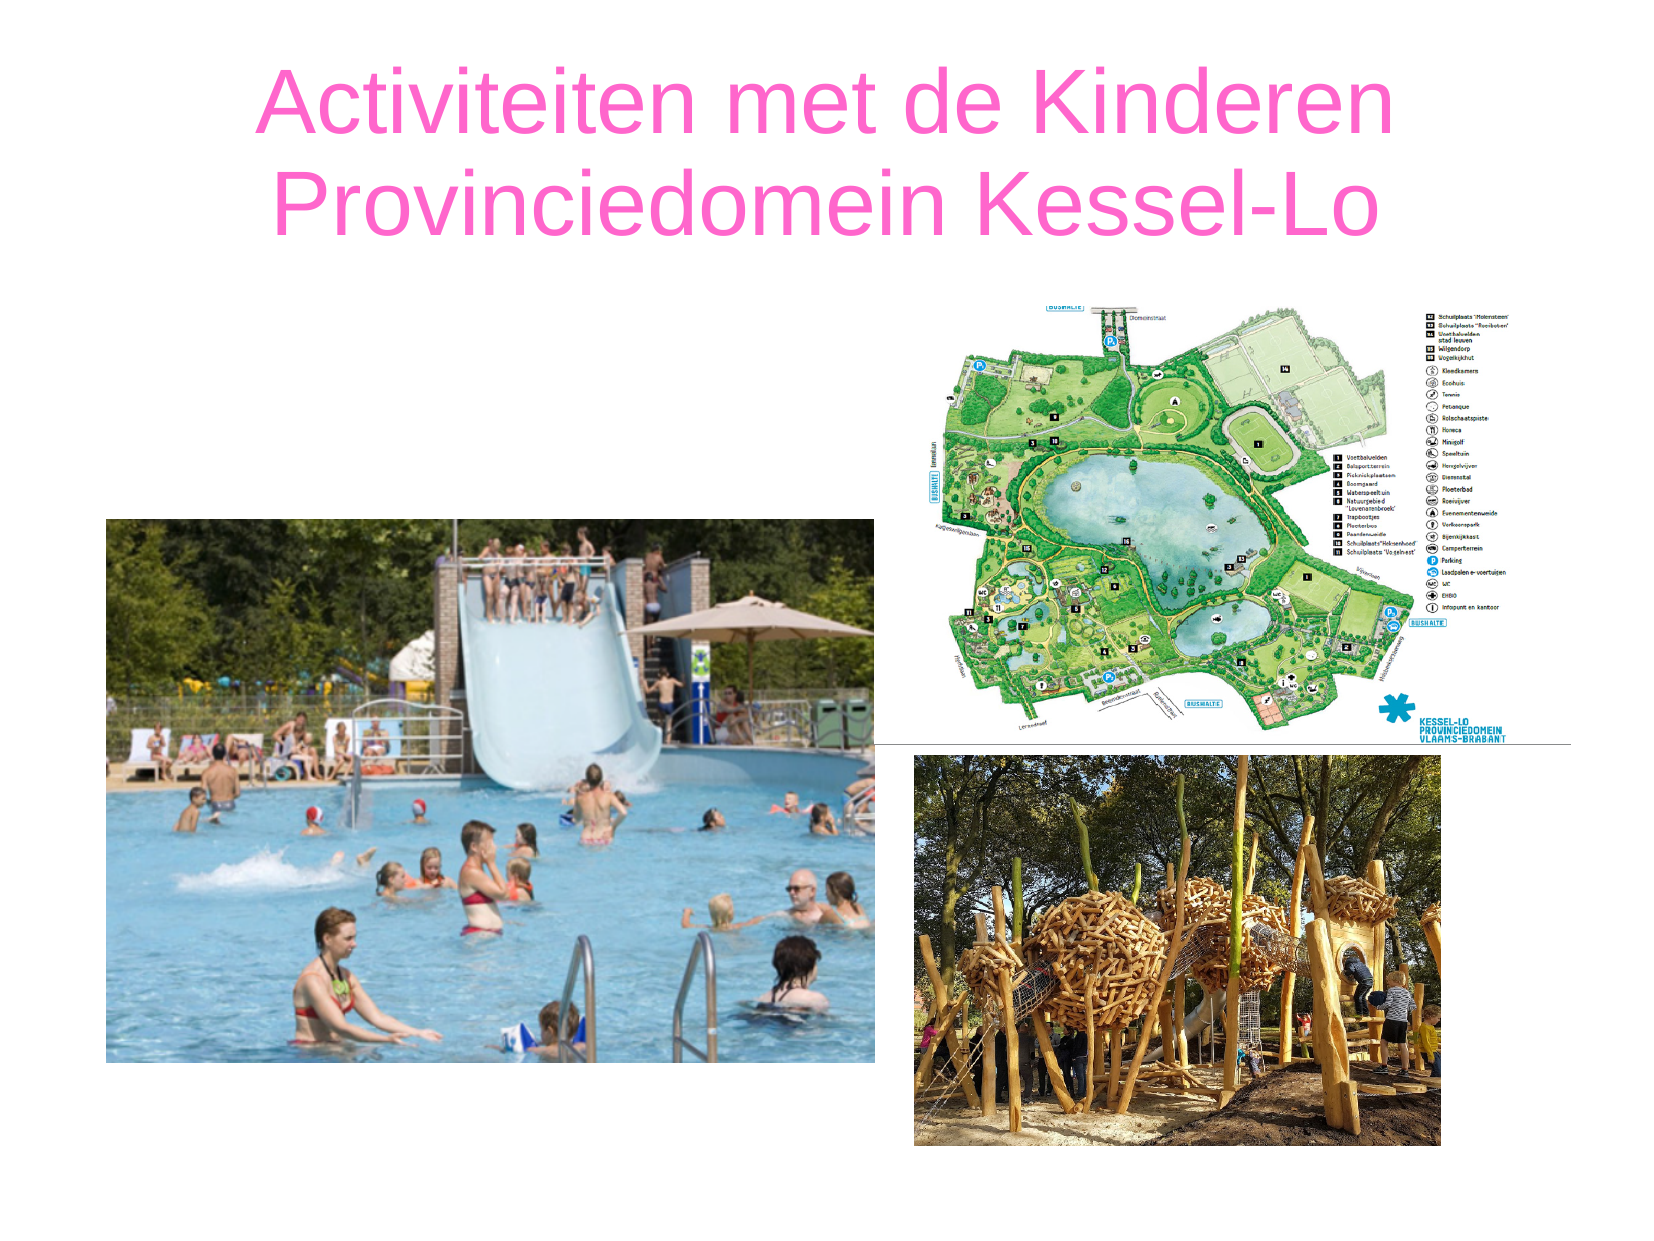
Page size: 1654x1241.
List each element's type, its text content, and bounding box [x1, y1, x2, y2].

picture [914, 755, 1441, 1146]
picture [106, 306, 1571, 1063]
title Activiteiten met de Kinderen Provinciedomein Kessel-Lo [82, 49, 1571, 257]
